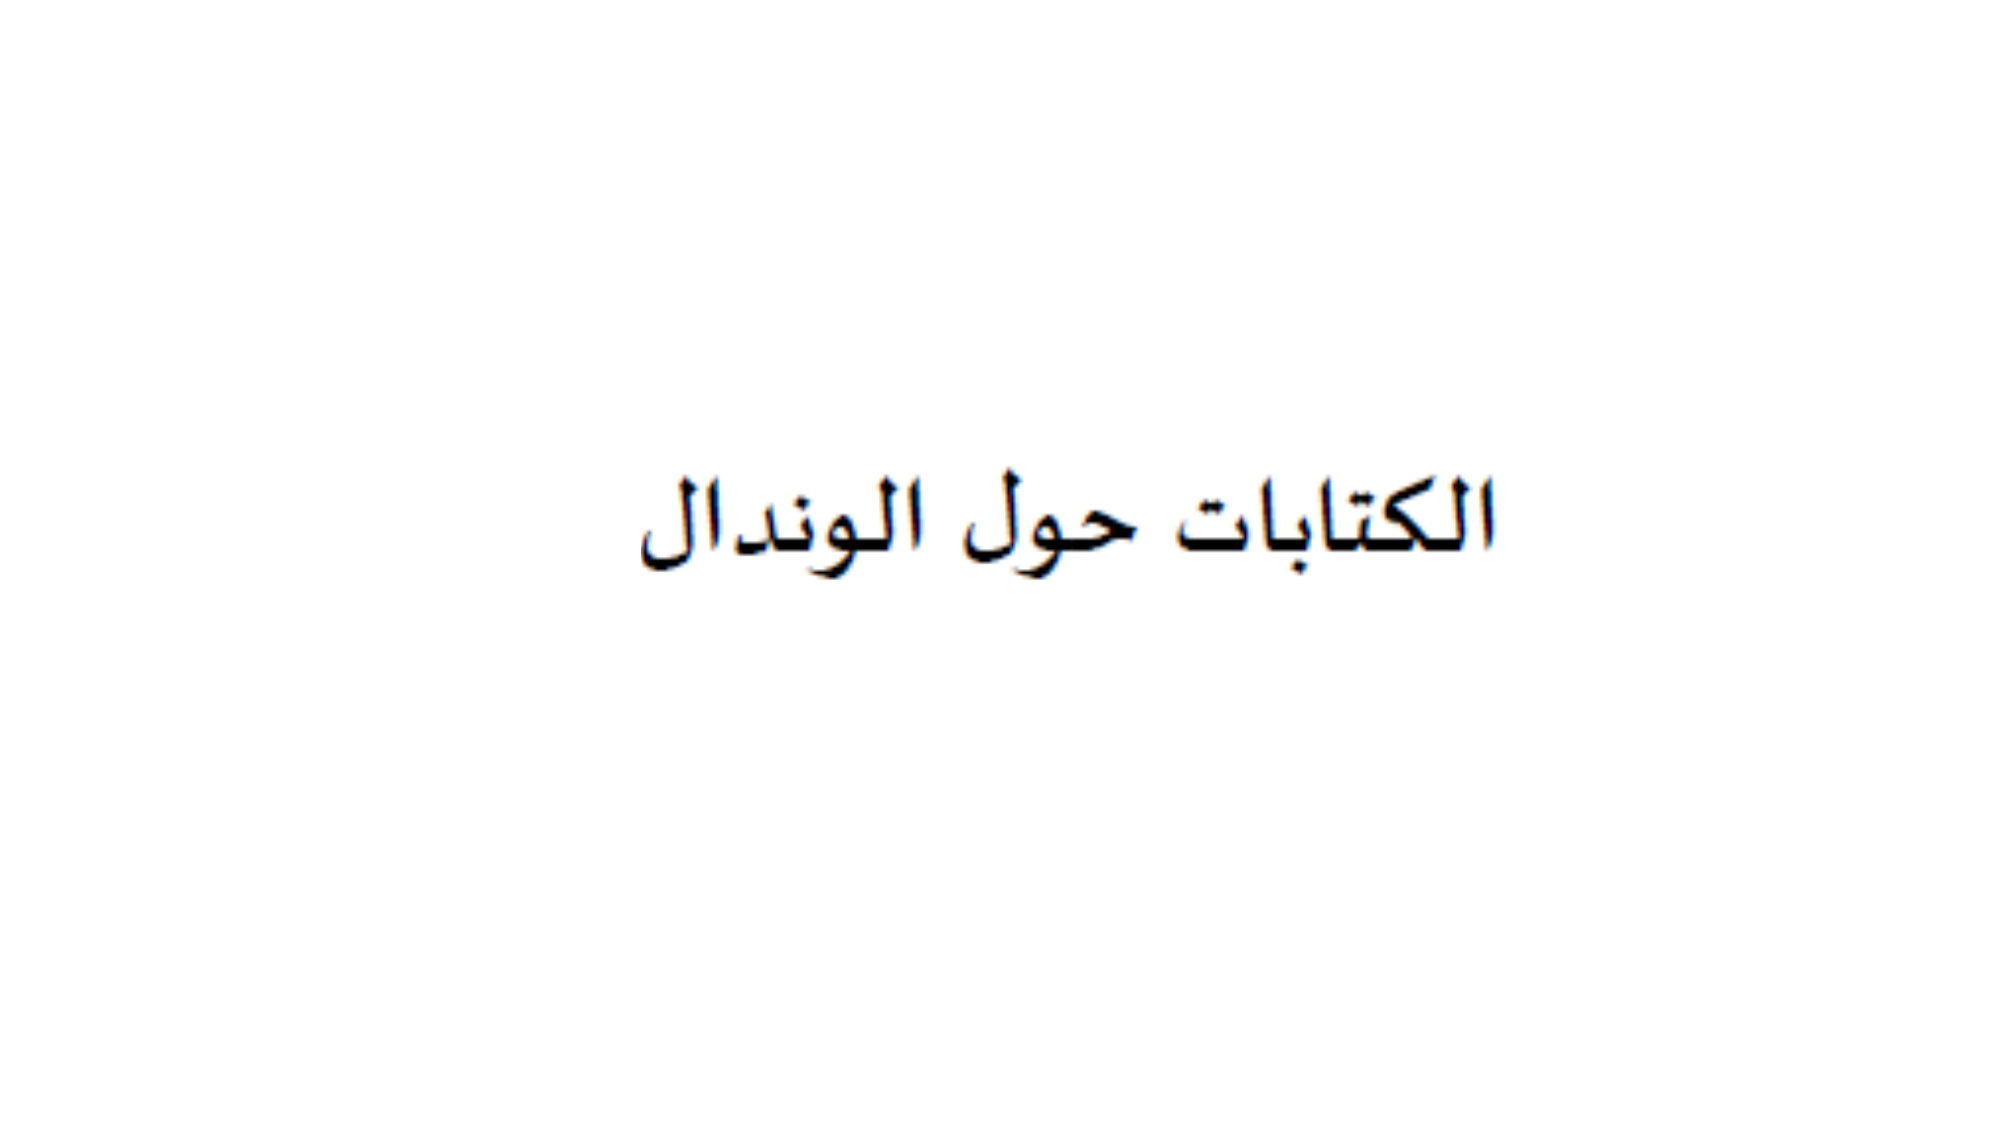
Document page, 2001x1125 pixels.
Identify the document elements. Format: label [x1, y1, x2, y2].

picture [641, 409, 1529, 596]
